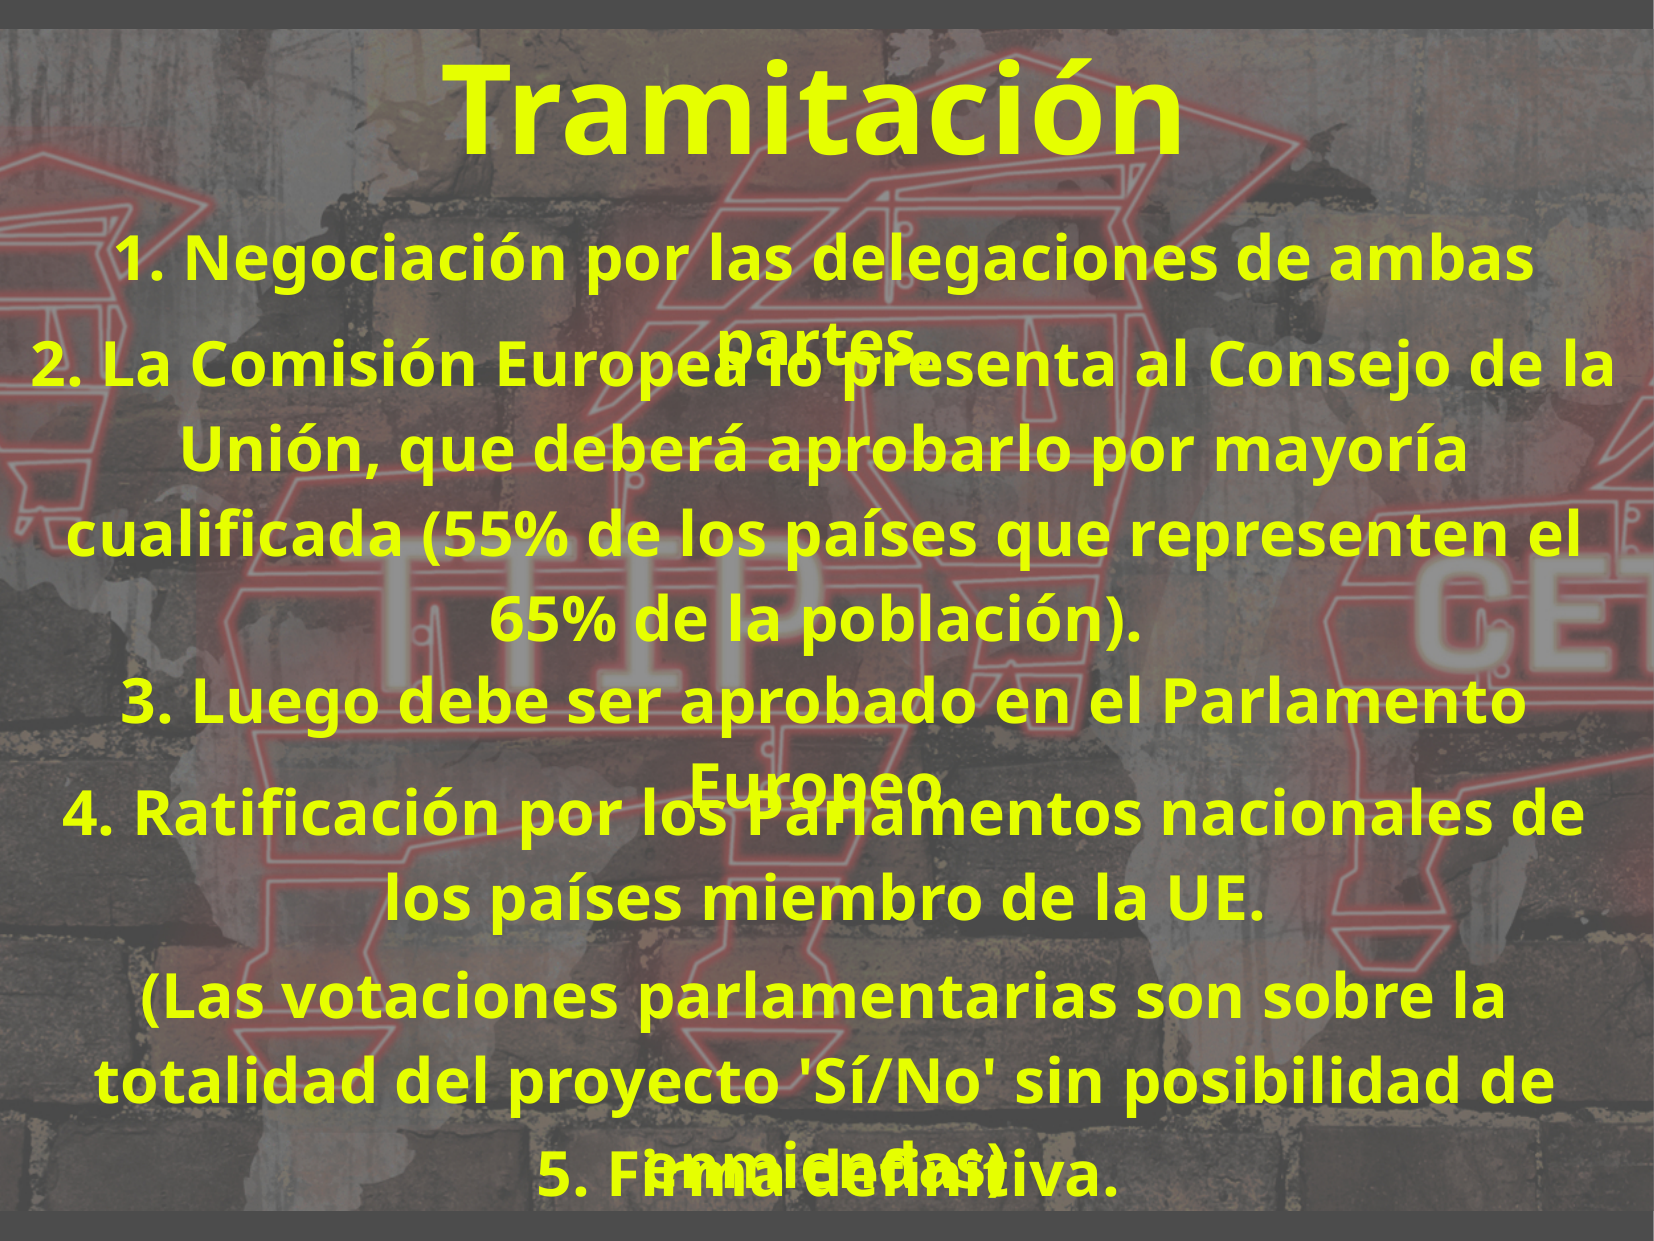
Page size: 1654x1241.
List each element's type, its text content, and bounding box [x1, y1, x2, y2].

list (Las votaciones parlamentarias son sobre la totalidad del proyecto 'Sí/No' sin posibilidad de enmiendas) [12, 951, 1638, 1105]
list 1. Negociación por las delegaciones de ambas partes. [12, 213, 1638, 308]
list 2. La Comisión Europea lo presenta al Consejo de la Unión, que deberá aprobarlo por mayoría cualificada (55% de los países que representen el 65% de la población). [12, 319, 1638, 625]
list 5. Firma definitiva. [16, 1130, 1642, 1224]
list 3. Luego debe ser aprobado en el Parlamento Europeo. [12, 656, 1638, 751]
picture [0, 29, 1654, 1211]
title Tramitación [59, 9, 1571, 202]
list 4. Ratificación por los Parlamentos nacionales de los países miembro de la UE. [12, 768, 1638, 922]
